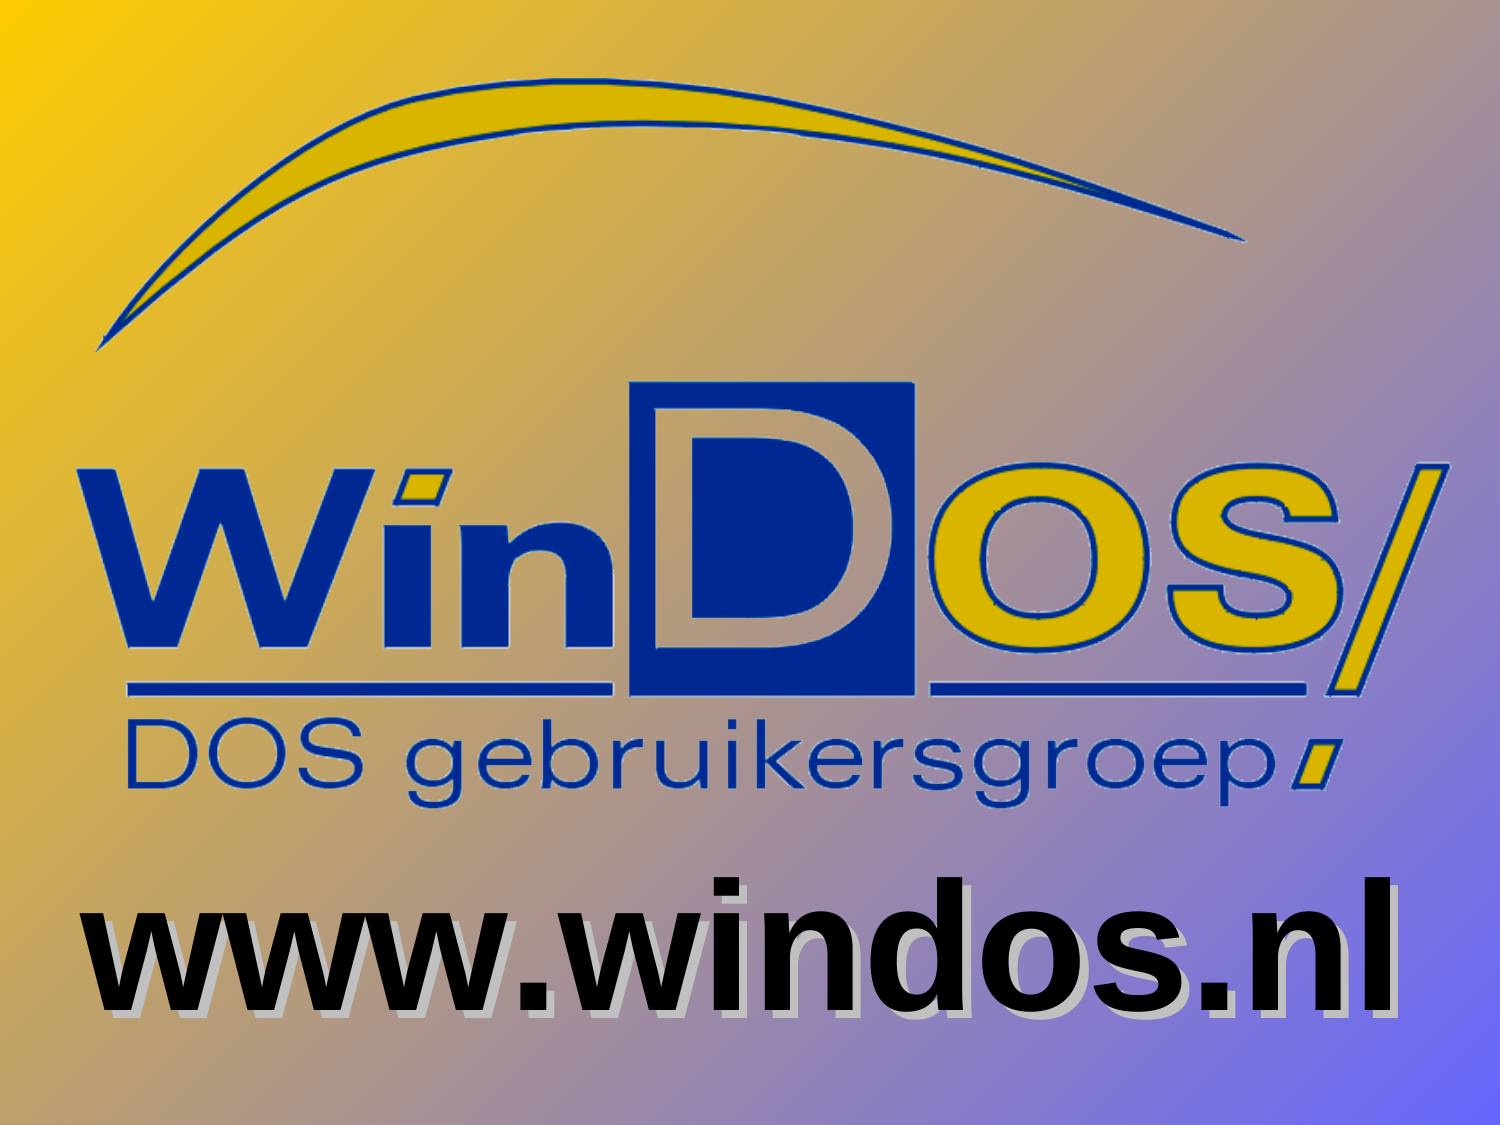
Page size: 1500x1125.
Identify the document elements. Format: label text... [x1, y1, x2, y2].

text_box www.windos.nl [57, 822, 1428, 1058]
picture [76, 78, 1452, 827]
